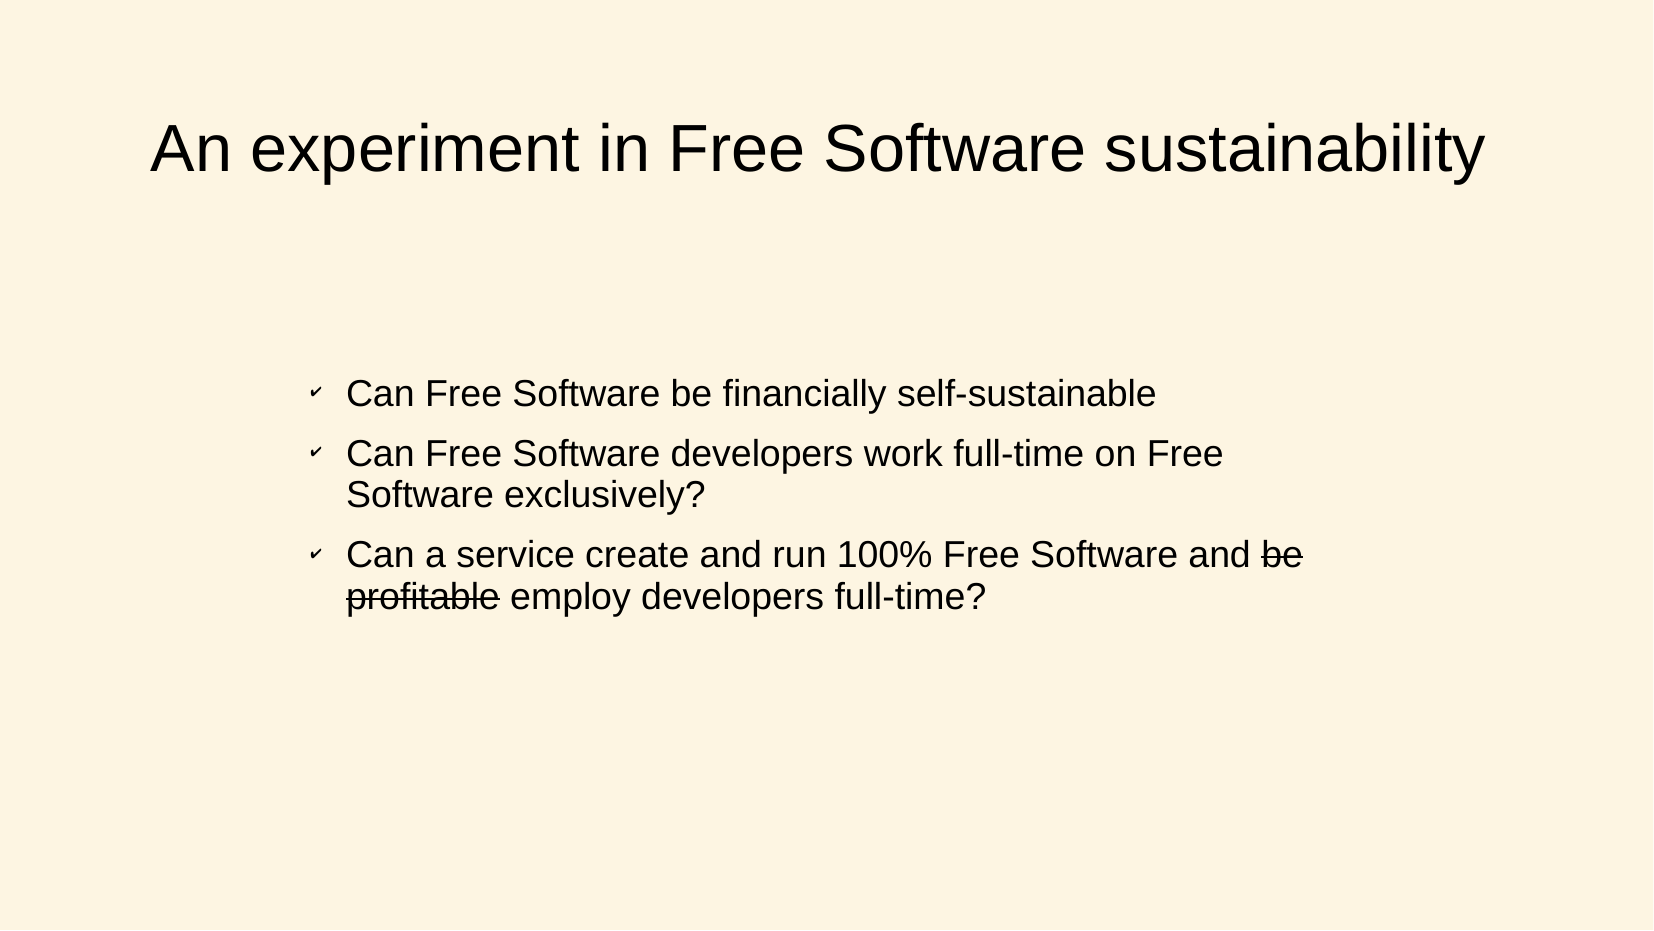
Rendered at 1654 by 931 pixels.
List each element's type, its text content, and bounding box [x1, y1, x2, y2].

text_box Can Free Software be financially self-sustainable Can Free Software developers work full-time on Free Software exclusively? Can a service create and run 100% Free Software and be profitable employ developers full-time? [295, 305, 1358, 626]
title An experiment in Free Software sustainability [75, 70, 1564, 226]
